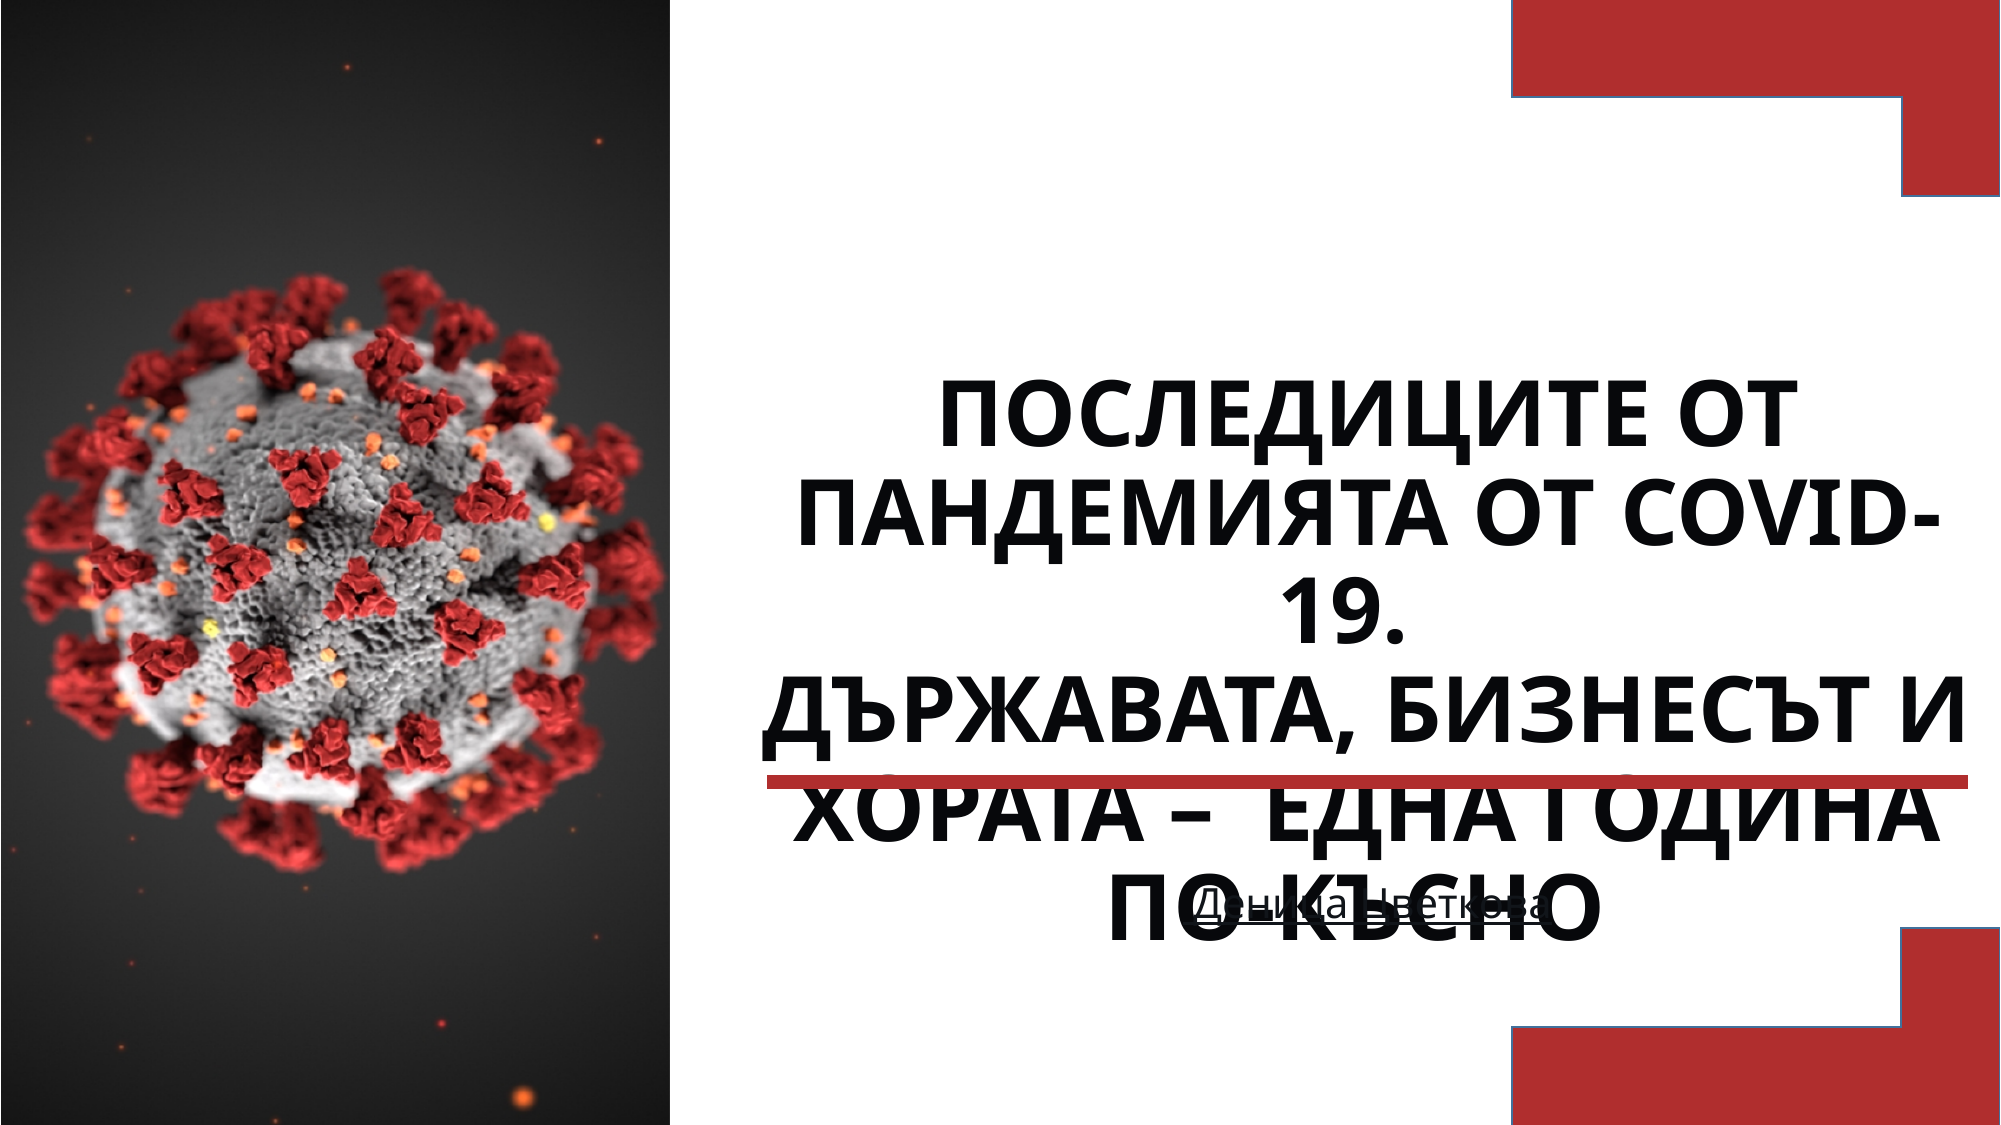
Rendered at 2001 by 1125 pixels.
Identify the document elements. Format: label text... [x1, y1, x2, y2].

title ПОСЛЕДИЦИТЕ ОТ ПАНДЕМИЯТА ОТ COVID-19. ДЪРЖАВАТА, БИЗНЕСЪТ И ХОРАТА – ЕДНА ГОДИНА ПО-КЪСНО [726, 359, 2000, 756]
subtitle Деница Цветкова [902, 874, 1832, 979]
text_box [1511, 0, 2000, 196]
picture [0, 0, 670, 1125]
text_box [1511, 927, 2000, 1125]
text_box [768, 776, 1967, 788]
